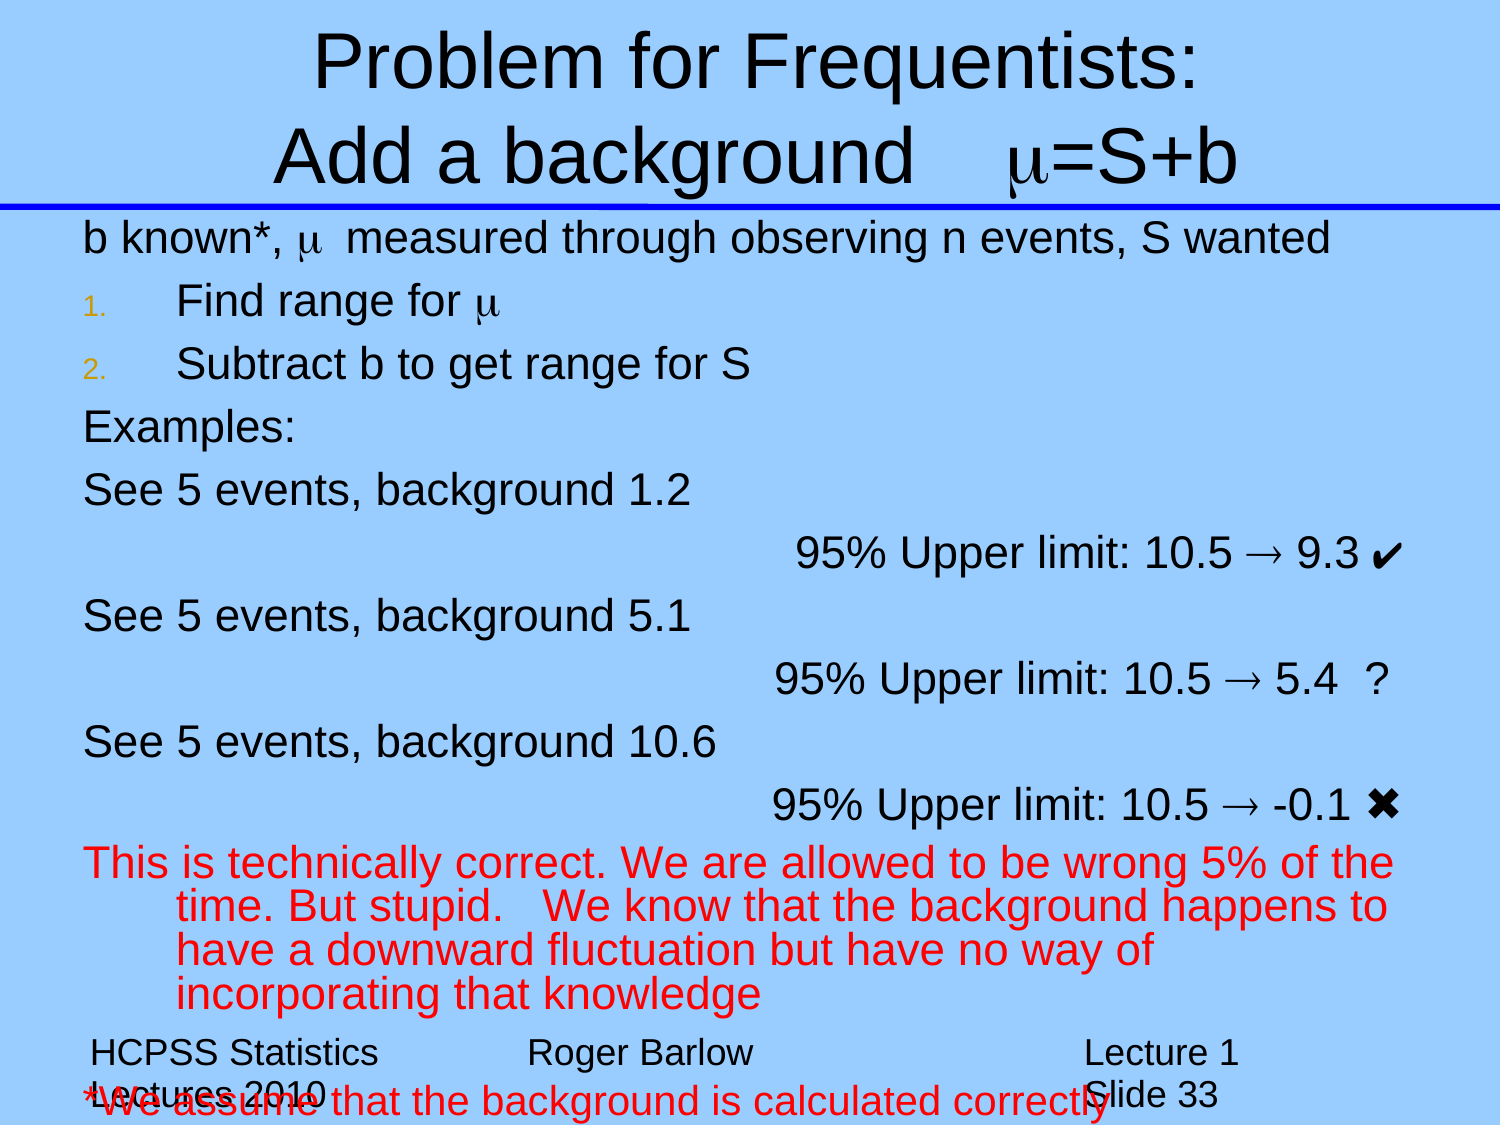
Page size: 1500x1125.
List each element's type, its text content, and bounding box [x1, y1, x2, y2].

title Problem for Frequentists: Add a background =S+b [88, 1, 1425, 207]
text_box b known*, measured through observing n events, S wanted Find range for  Subtract b to get range for S Examples: See 5 events, background 1.2 95% Upper limit: 10.5  9.3  See 5 events, background 5.1 95% Upper limit: 10.5  5.4 ? See 5 events, background 10.6 95% Upper limit: 10.5  -0.1  This is technically correct. We are allowed to be wrong 5% of the time. But stupid. We know that the background happens to have a downward fluctuation but have no way of incorporating that knowledge *We assume that the background is calculated correctly [67, 206, 1418, 1125]
